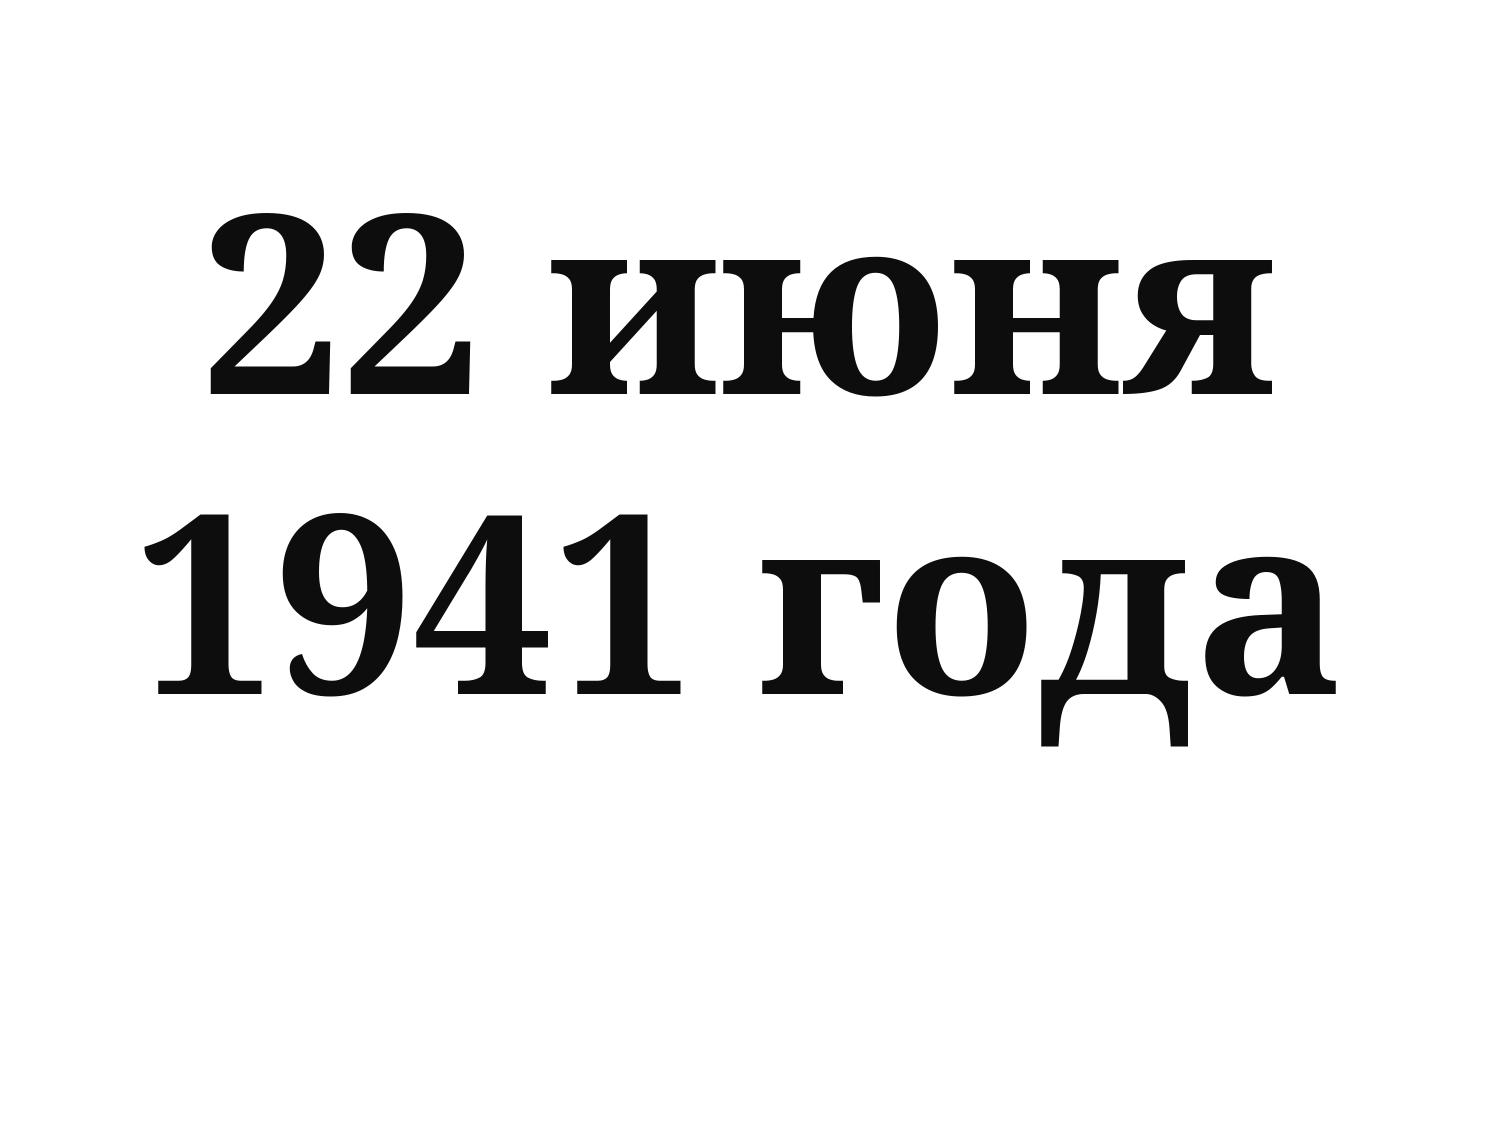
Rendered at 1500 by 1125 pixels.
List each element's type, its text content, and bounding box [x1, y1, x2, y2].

title 22 июня 1941 года [64, 137, 1415, 858]
